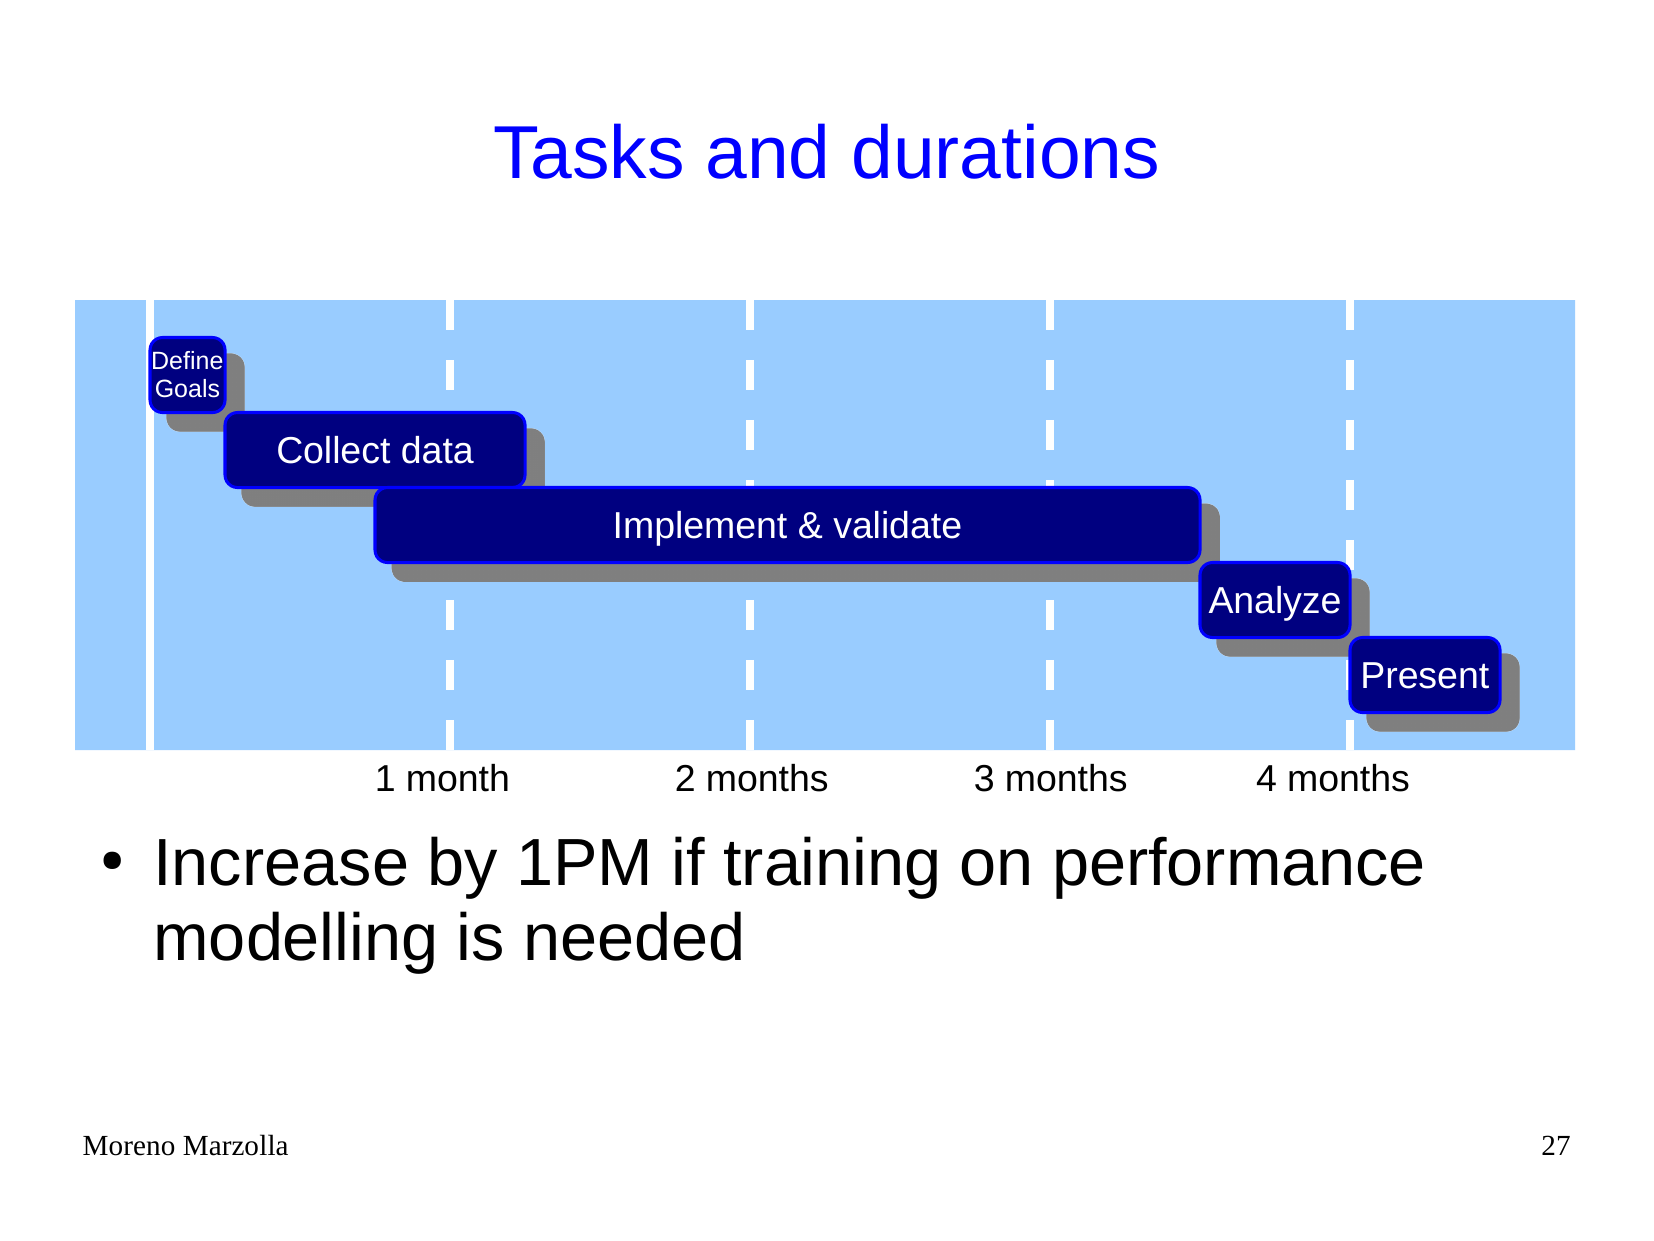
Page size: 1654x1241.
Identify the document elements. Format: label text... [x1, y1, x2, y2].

text_box Analyze [1200, 562, 1351, 638]
text_box Define Goals [150, 337, 226, 413]
text_box 2 months [660, 750, 844, 807]
text_box Present [1350, 637, 1501, 713]
text_box 4 months [1241, 750, 1426, 807]
text_box [75, 300, 1576, 751]
text_box 3 months [959, 750, 1143, 807]
list Increase by 1PM if training on performance modelling is needed [82, 825, 1571, 1094]
text_box 1 month [360, 750, 526, 807]
text_box Collect data [225, 412, 526, 488]
text_box Implement & validate [375, 487, 1201, 563]
title Tasks and durations [82, 49, 1571, 257]
